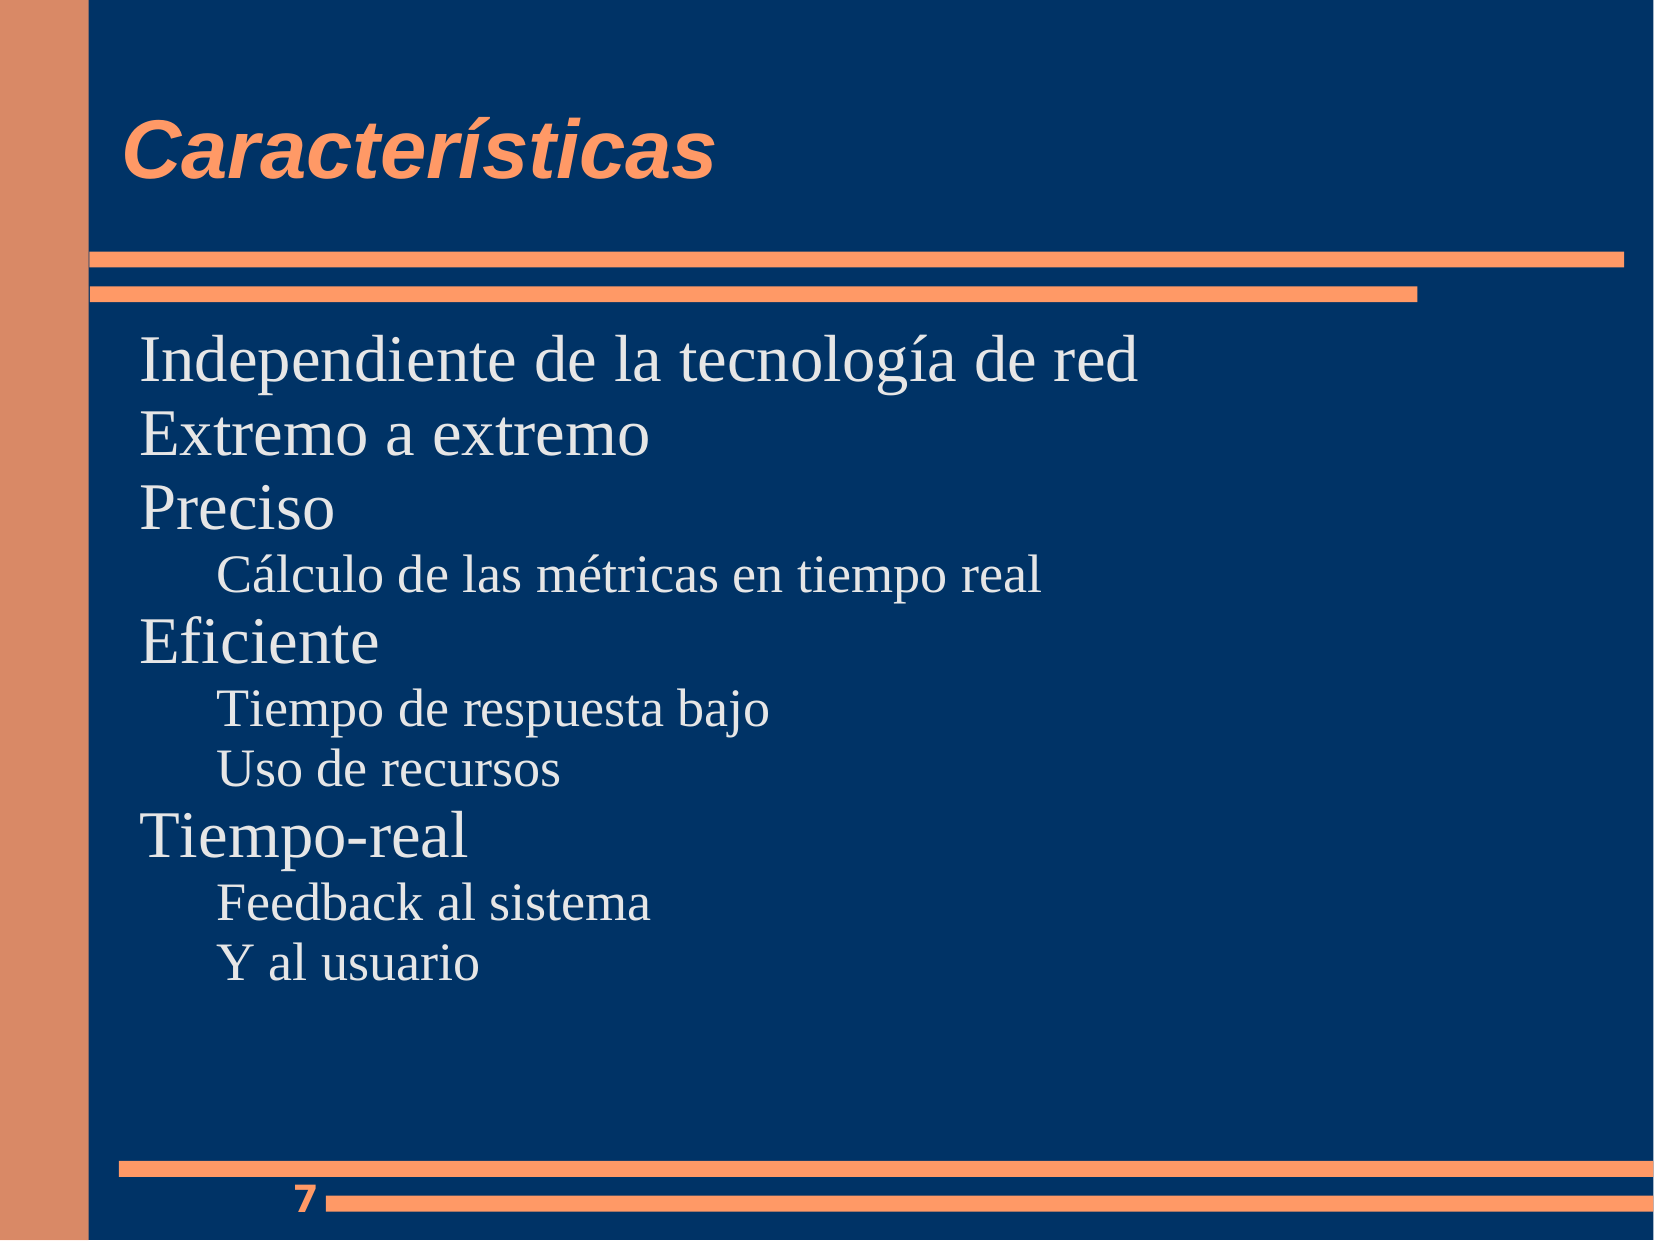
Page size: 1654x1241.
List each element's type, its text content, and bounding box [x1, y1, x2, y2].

title Características [121, 53, 1534, 247]
list Independiente de la tecnología de red Extremo a extremo Preciso Cálculo de las métricas en tiempo real Eficiente Tiempo de respuesta bajo Uso de recursos Tiempo-real Feedback al sistema Y al usuario [121, 322, 1561, 1118]
